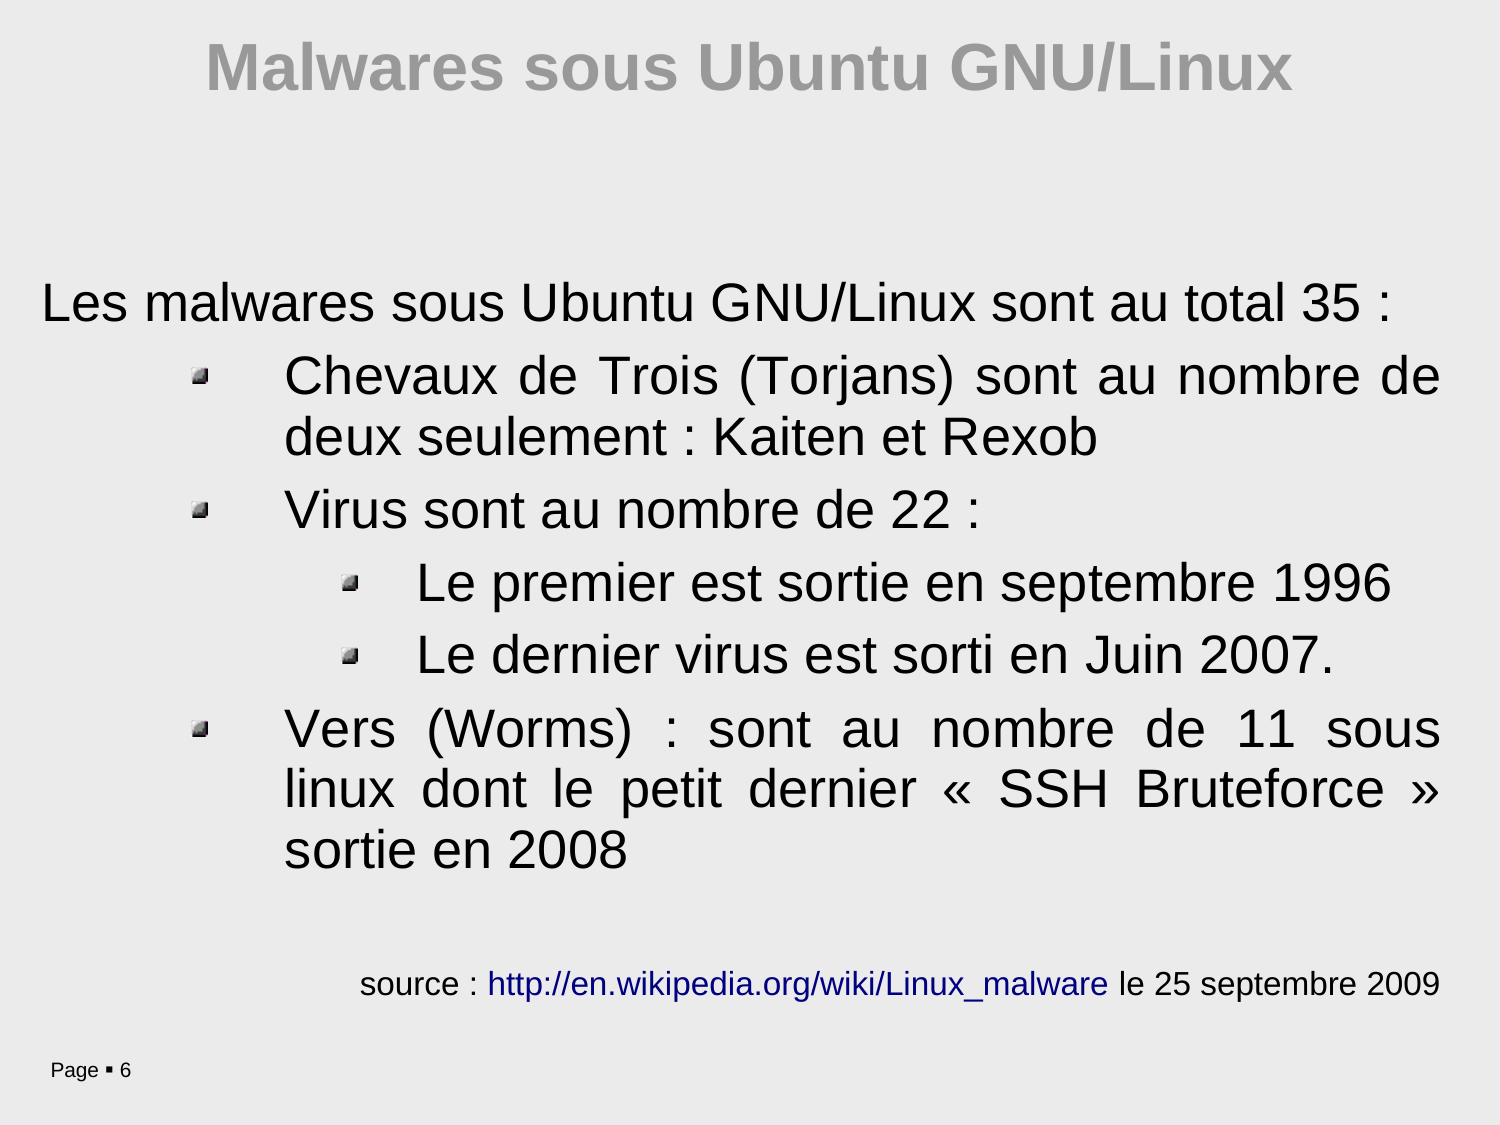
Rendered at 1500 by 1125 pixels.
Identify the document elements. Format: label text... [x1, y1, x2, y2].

title Malwares sous Ubuntu GNU/Linux [51, 18, 1449, 120]
list Les malwares sous Ubuntu GNU/Linux sont au total 35 : Chevaux de Trois (Torjans) sont au nombre de deux seulement : Kaiten et Rexob Virus sont au nombre de 22 : Le premier est sortie en septembre 1996 Le dernier virus est sorti en Juin 2007. Vers (Worms) : sont au nombre de 11 sous linux dont le petit dernier « SSH Bruteforce » sortie en 2008 source : http://en.wikipedia.org/wiki/Linux_malware le 25 septembre 2009 [41, 264, 1443, 1034]
